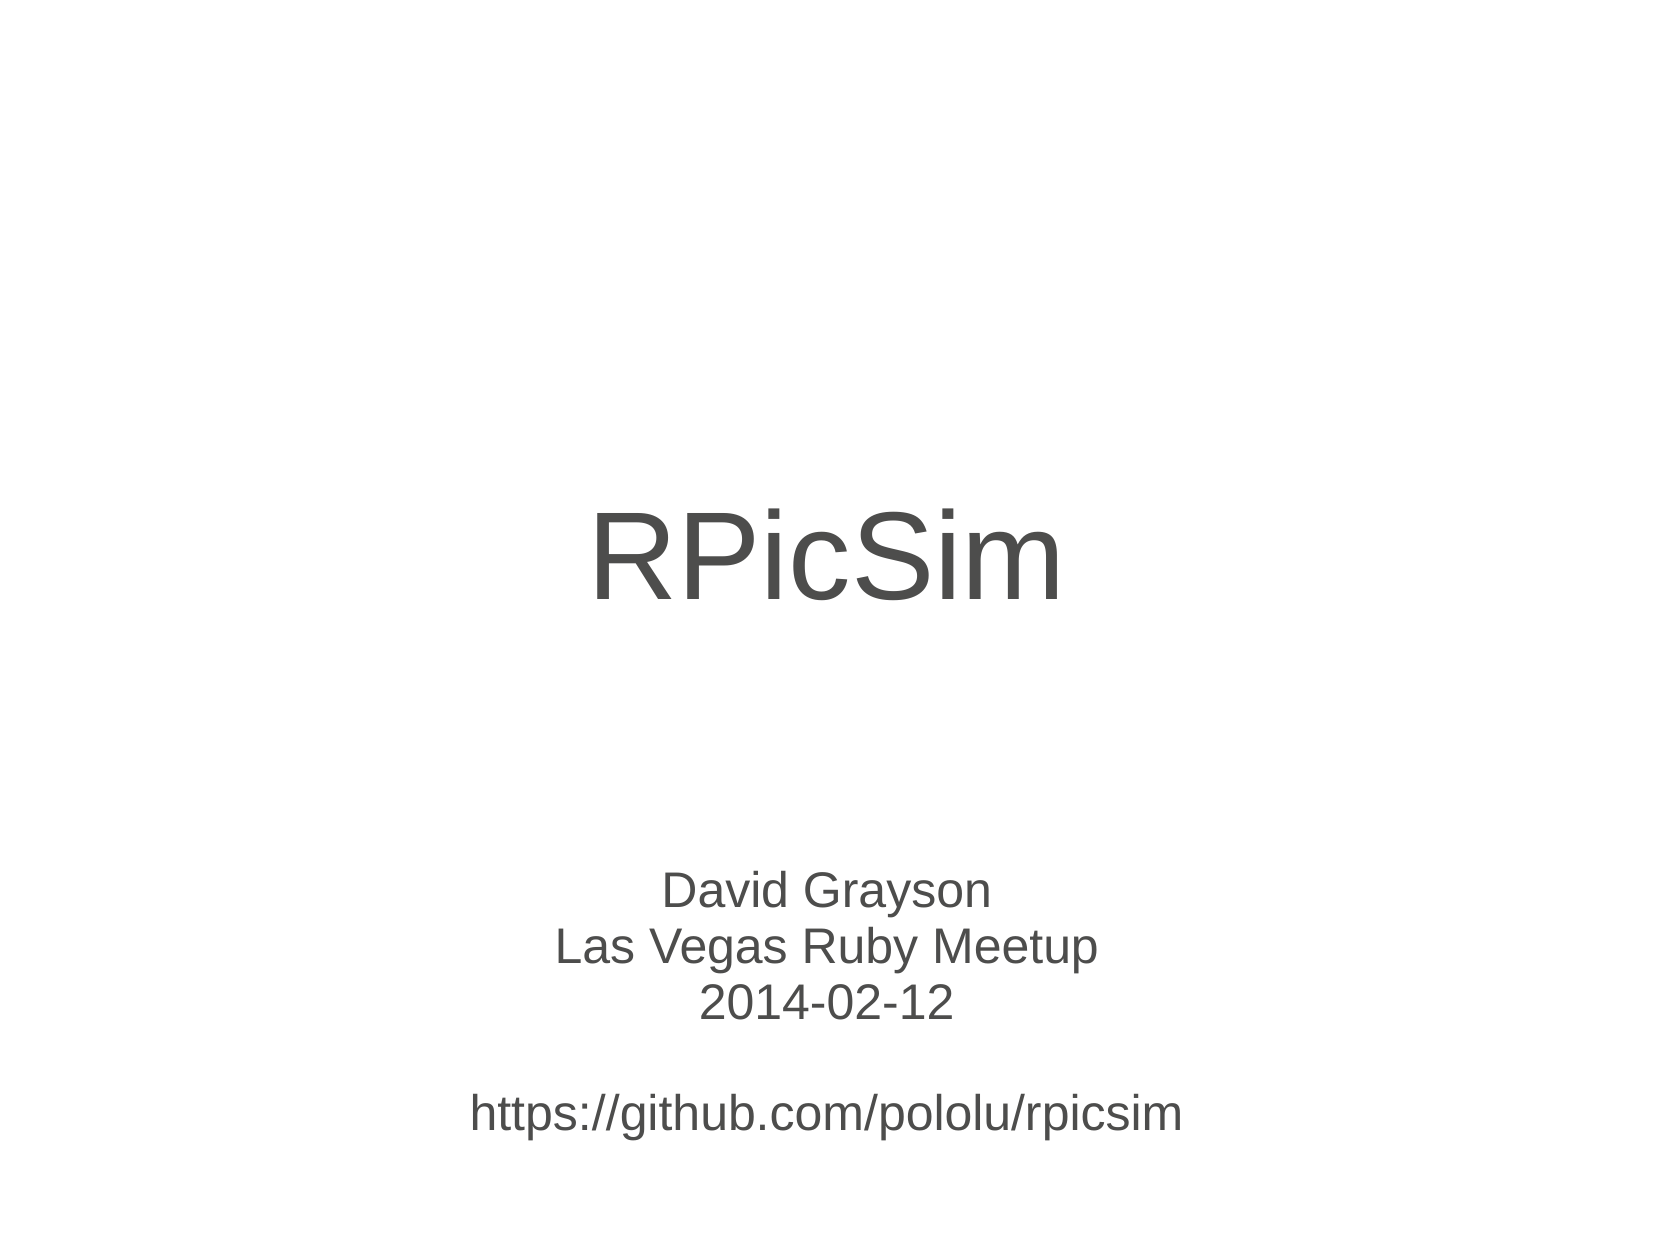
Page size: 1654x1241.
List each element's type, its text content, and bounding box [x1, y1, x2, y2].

text_box David Grayson Las Vegas Ruby Meetup 2014-02-12 https://github.com/pololu/rpicsim [369, 855, 1285, 1149]
title RPicSim [82, 452, 1571, 661]
